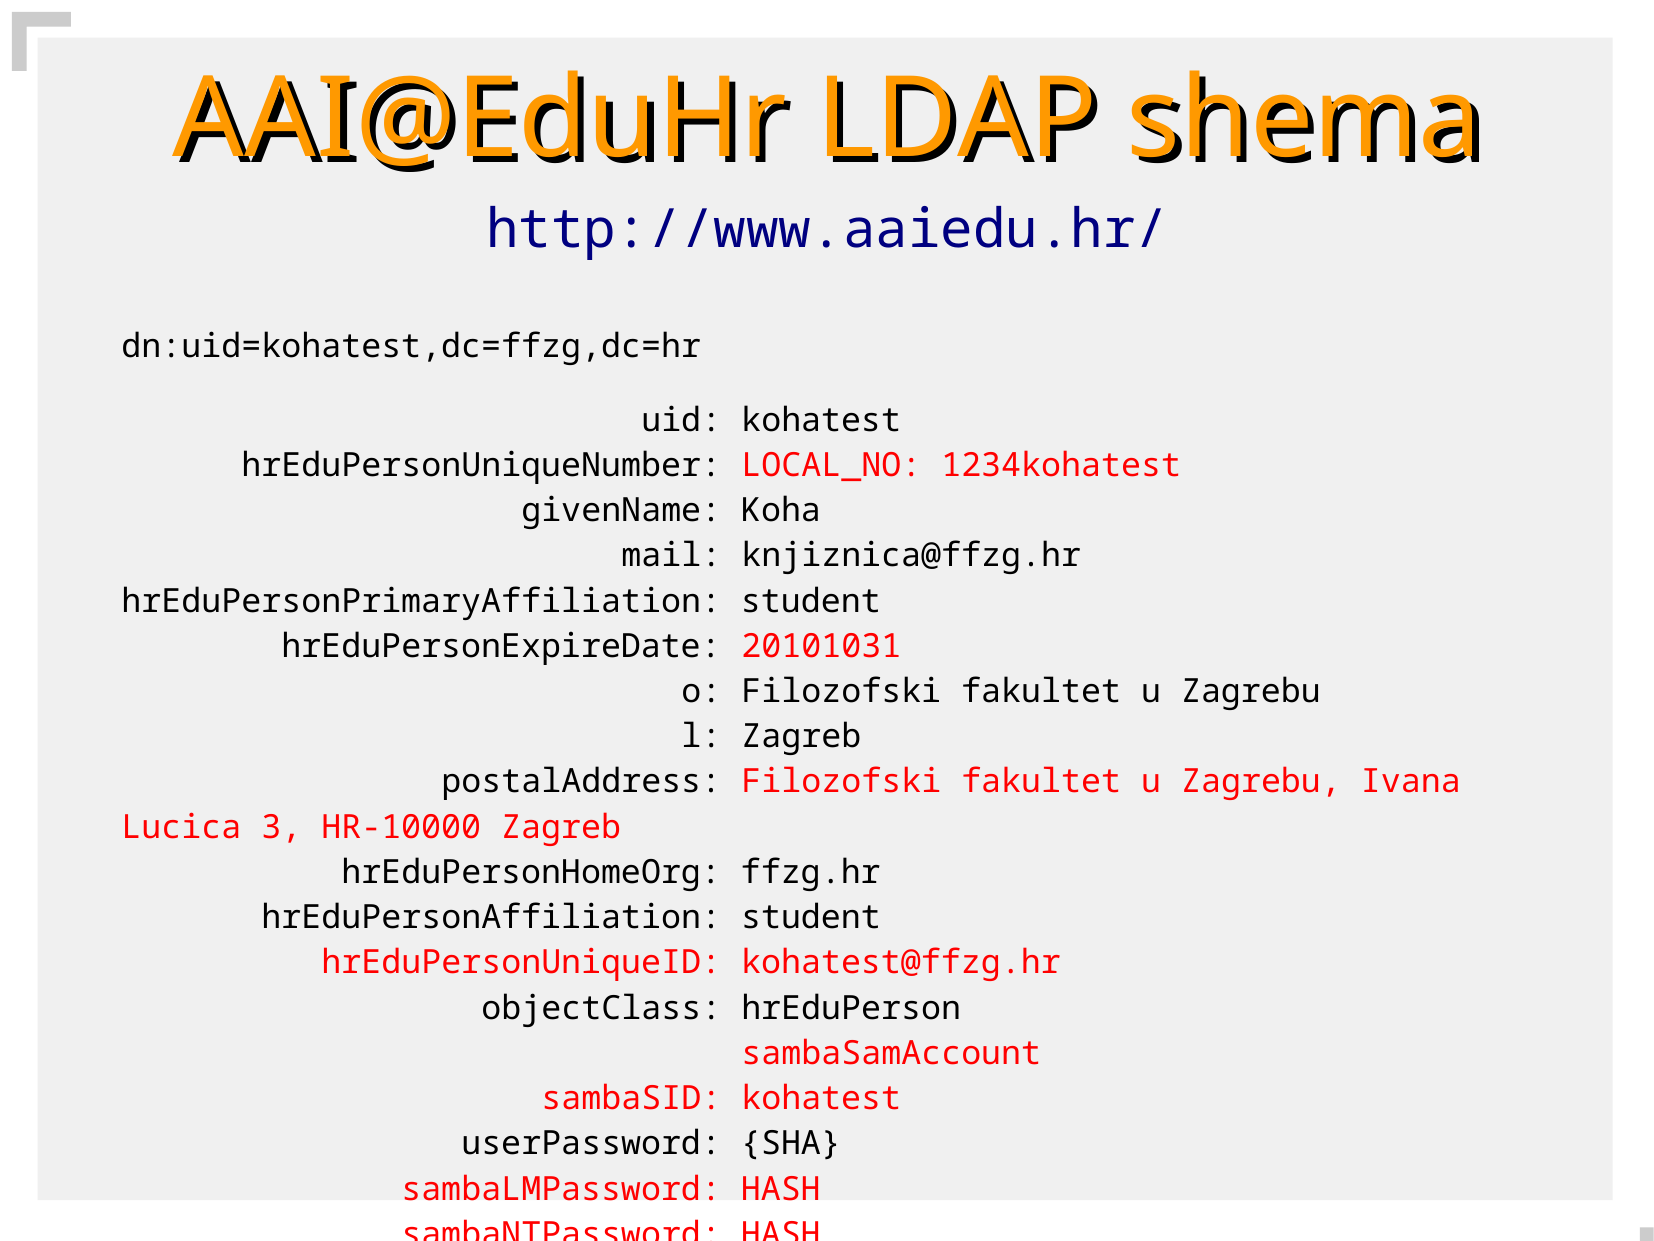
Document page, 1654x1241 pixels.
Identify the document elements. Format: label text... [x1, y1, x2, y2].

list dn:uid=kohatest,dc=ffzg,dc=hr uid: kohatest hrEduPersonUniqueNumber: LOCAL_NO: 1234kohatest givenName: Koha mail: knjiznica@ffzg.hr hrEduPersonPrimaryAffiliation: student hrEduPersonExpireDate: 20101031 o: Filozofski fakultet u Zagrebu l: Zagreb postalAddress: Filozofski fakultet u Zagrebu, Ivana Lucica 3, HR-10000 Zagreb hrEduPersonHomeOrg: ffzg.hr hrEduPersonAffiliation: student hrEduPersonUniqueID: kohatest@ffzg.hr objectClass: hrEduPerson sambaSamAccount sambaSID: kohatest userPassword: {SHA} sambaLMPassword: HASH sambaNTPassword: HASH cn: Koha Testičić Probišić Đž sn: Testičić Probišić Đž [121, 322, 1561, 1194]
title AAI@EduHr LDAP shema http://www.aaiedu.hr/ [121, 46, 1534, 254]
